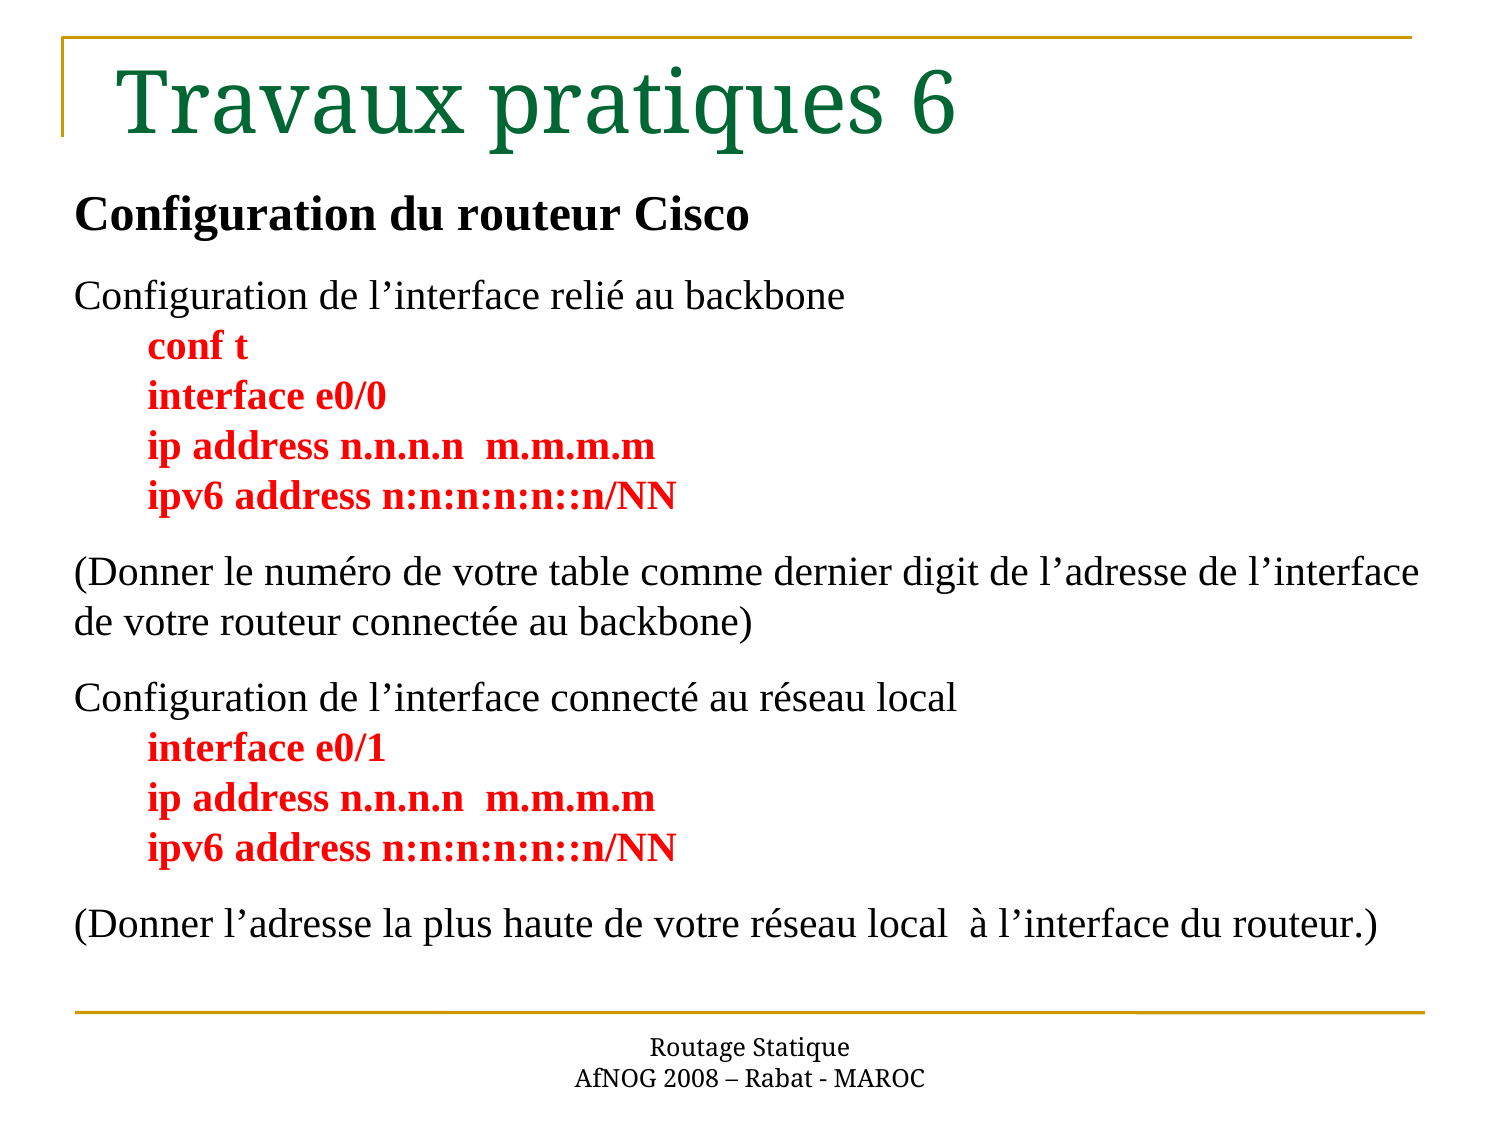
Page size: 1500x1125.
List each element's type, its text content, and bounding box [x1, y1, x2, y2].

text_box Configuration du routeur Cisco Configuration de l’interface relié au backbone conf t interface e0/0 ip address n.n.n.n m.m.m.m ipv6 address n:n:n:n:n::n/NN (Donner le numéro de votre table comme dernier digit de l’adresse de l’interface de votre routeur connectée au backbone)‏ Configuration de l’interface connecté au réseau local interface e0/1 ip address n.n.n.n m.m.m.m ipv6 address n:n:n:n:n::n/NN (Donner l’adresse la plus haute de votre réseau local à l’interface du routeur.)‏ [59, 177, 1460, 954]
title Travaux pratiques 6 [100, 5, 1376, 177]
